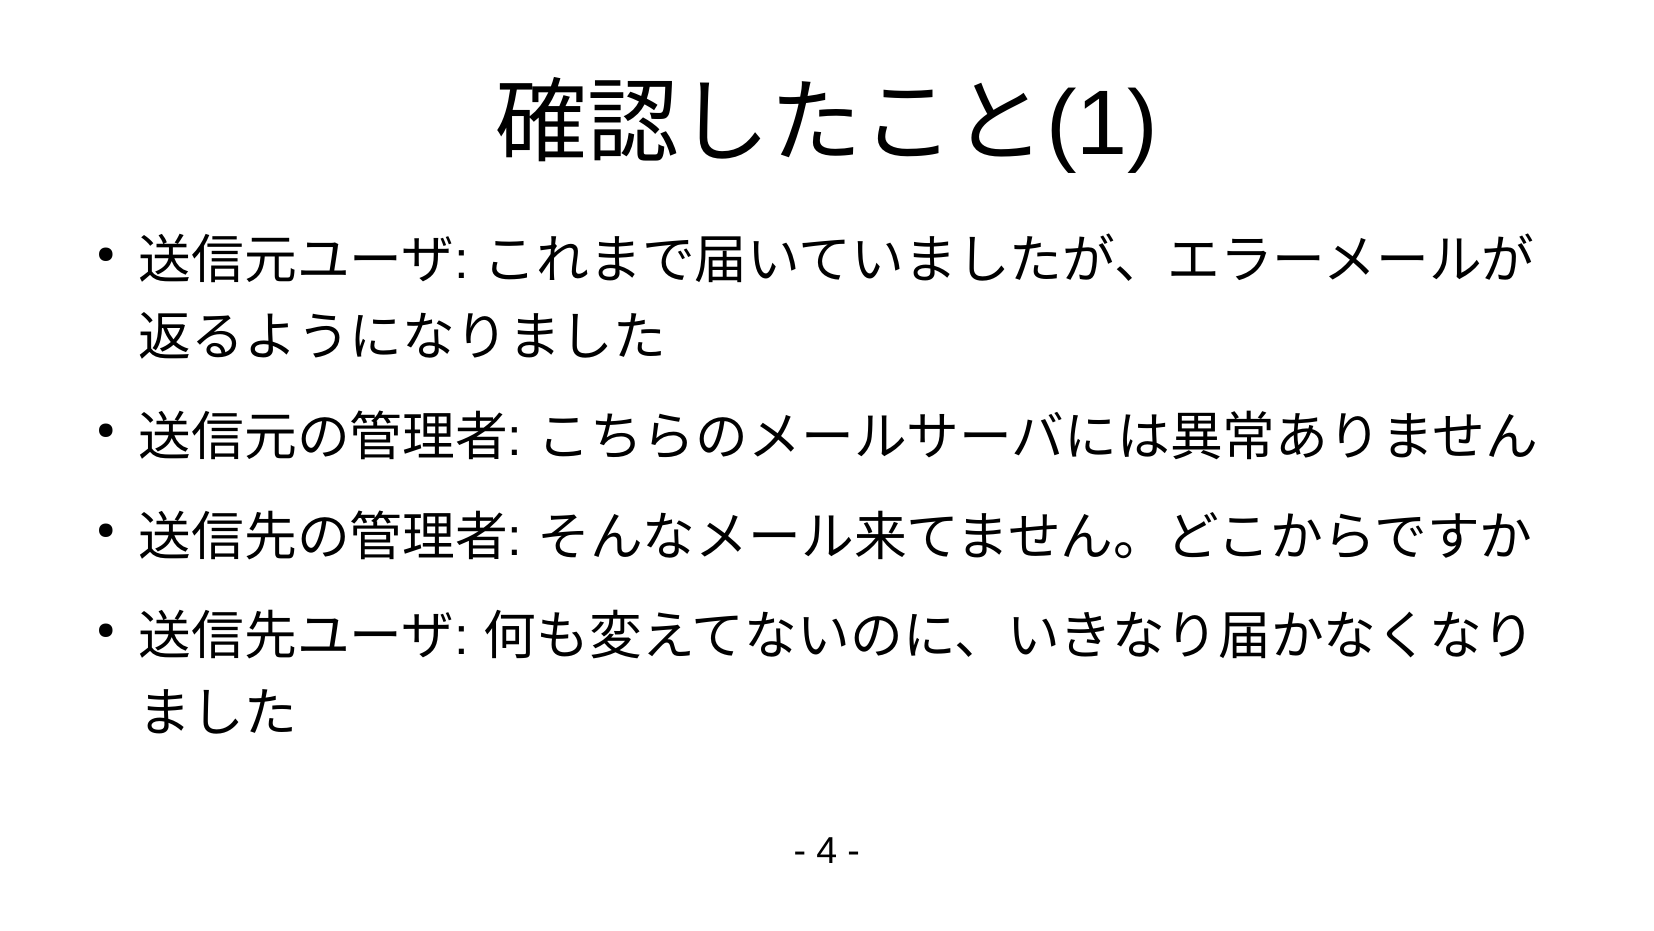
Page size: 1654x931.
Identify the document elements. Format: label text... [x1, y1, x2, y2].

title 確認したこと(1) [82, 37, 1571, 193]
list 送信元ユーザ: これまで届いていましたが、エラーメールが返るようになりました 送信元の管理者: こちらのメールサーバには異常ありません 送信先の管理者: そんなメール来てません。どこからですか 送信先ユーザ: 何も変えてないのに、いきなり届かなくなりました [82, 217, 1571, 758]
text_box - <number> - [703, 815, 950, 886]
